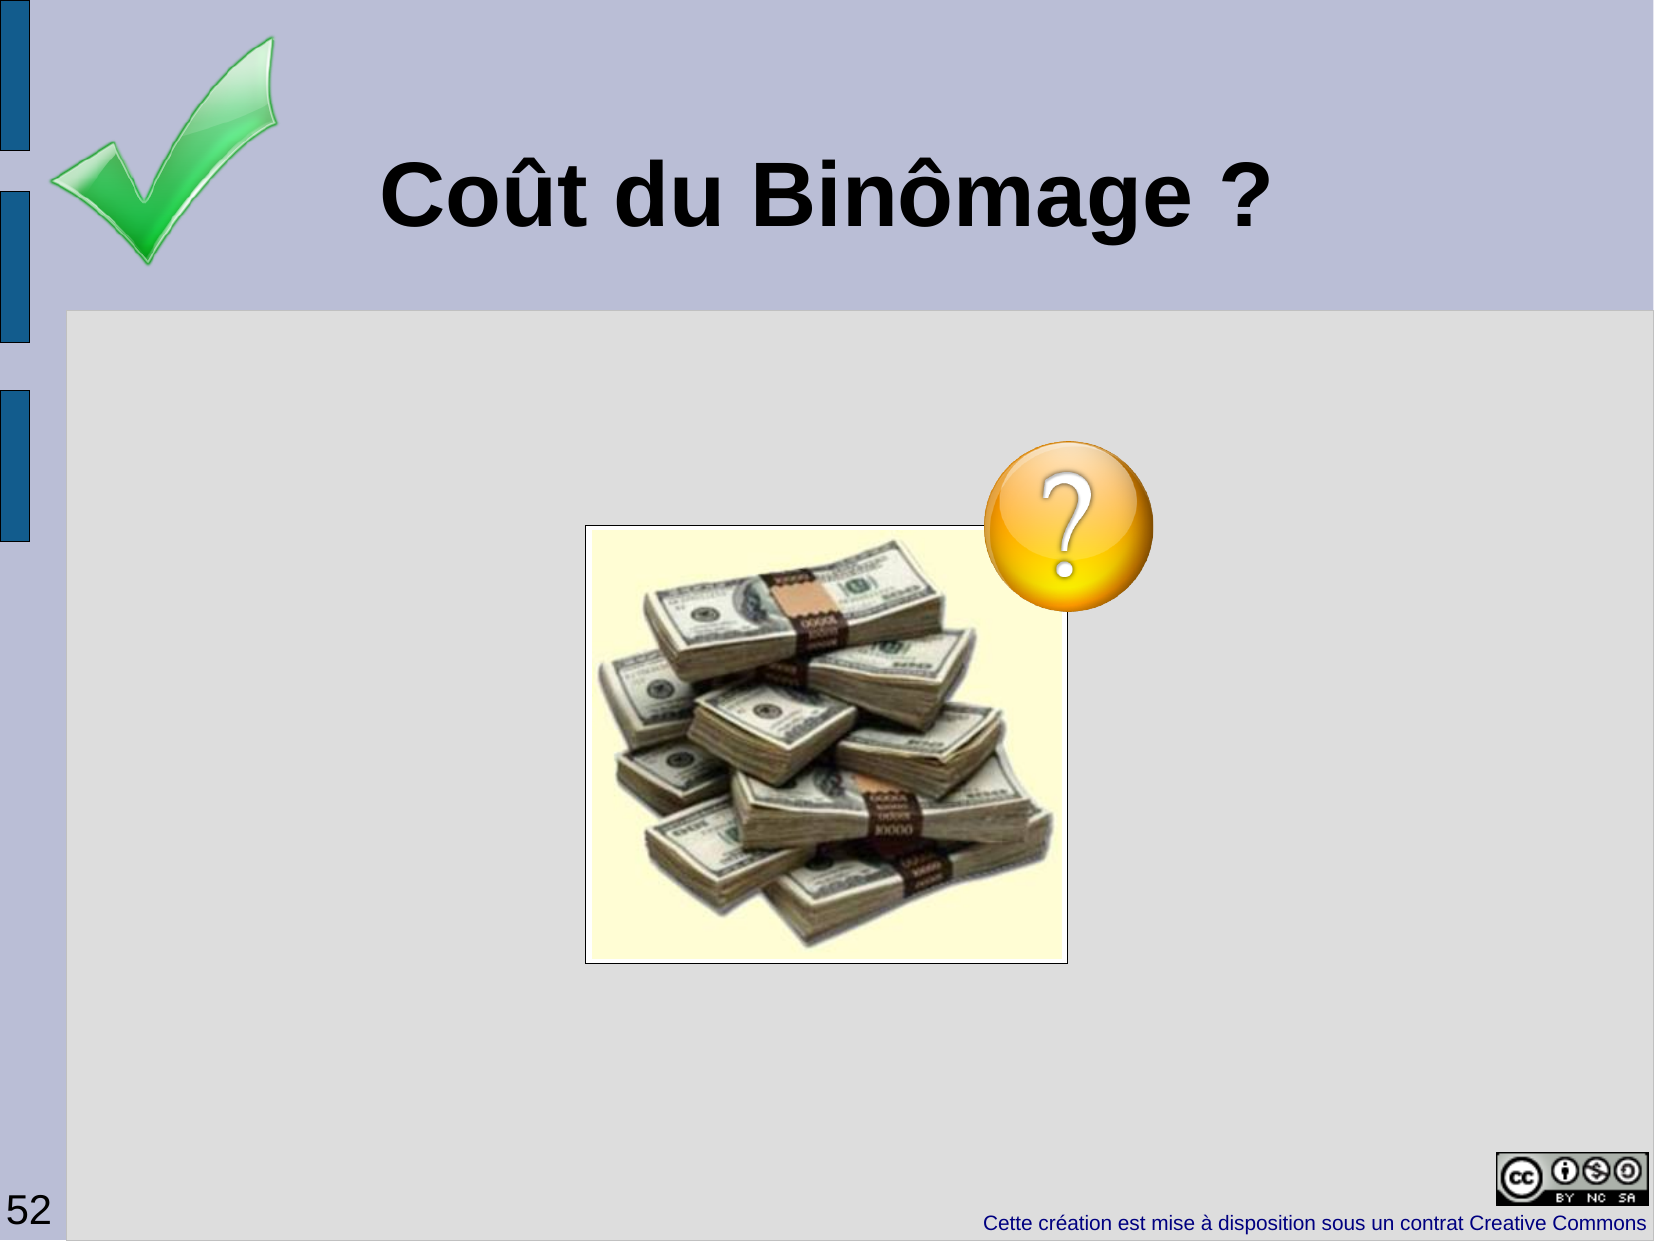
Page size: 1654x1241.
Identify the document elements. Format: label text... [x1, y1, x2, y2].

picture [41, 29, 284, 272]
picture [1496, 1152, 1649, 1206]
text_box [585, 525, 1068, 964]
picture [592, 438, 1156, 959]
title Coût du Binômage ? [121, 91, 1534, 299]
